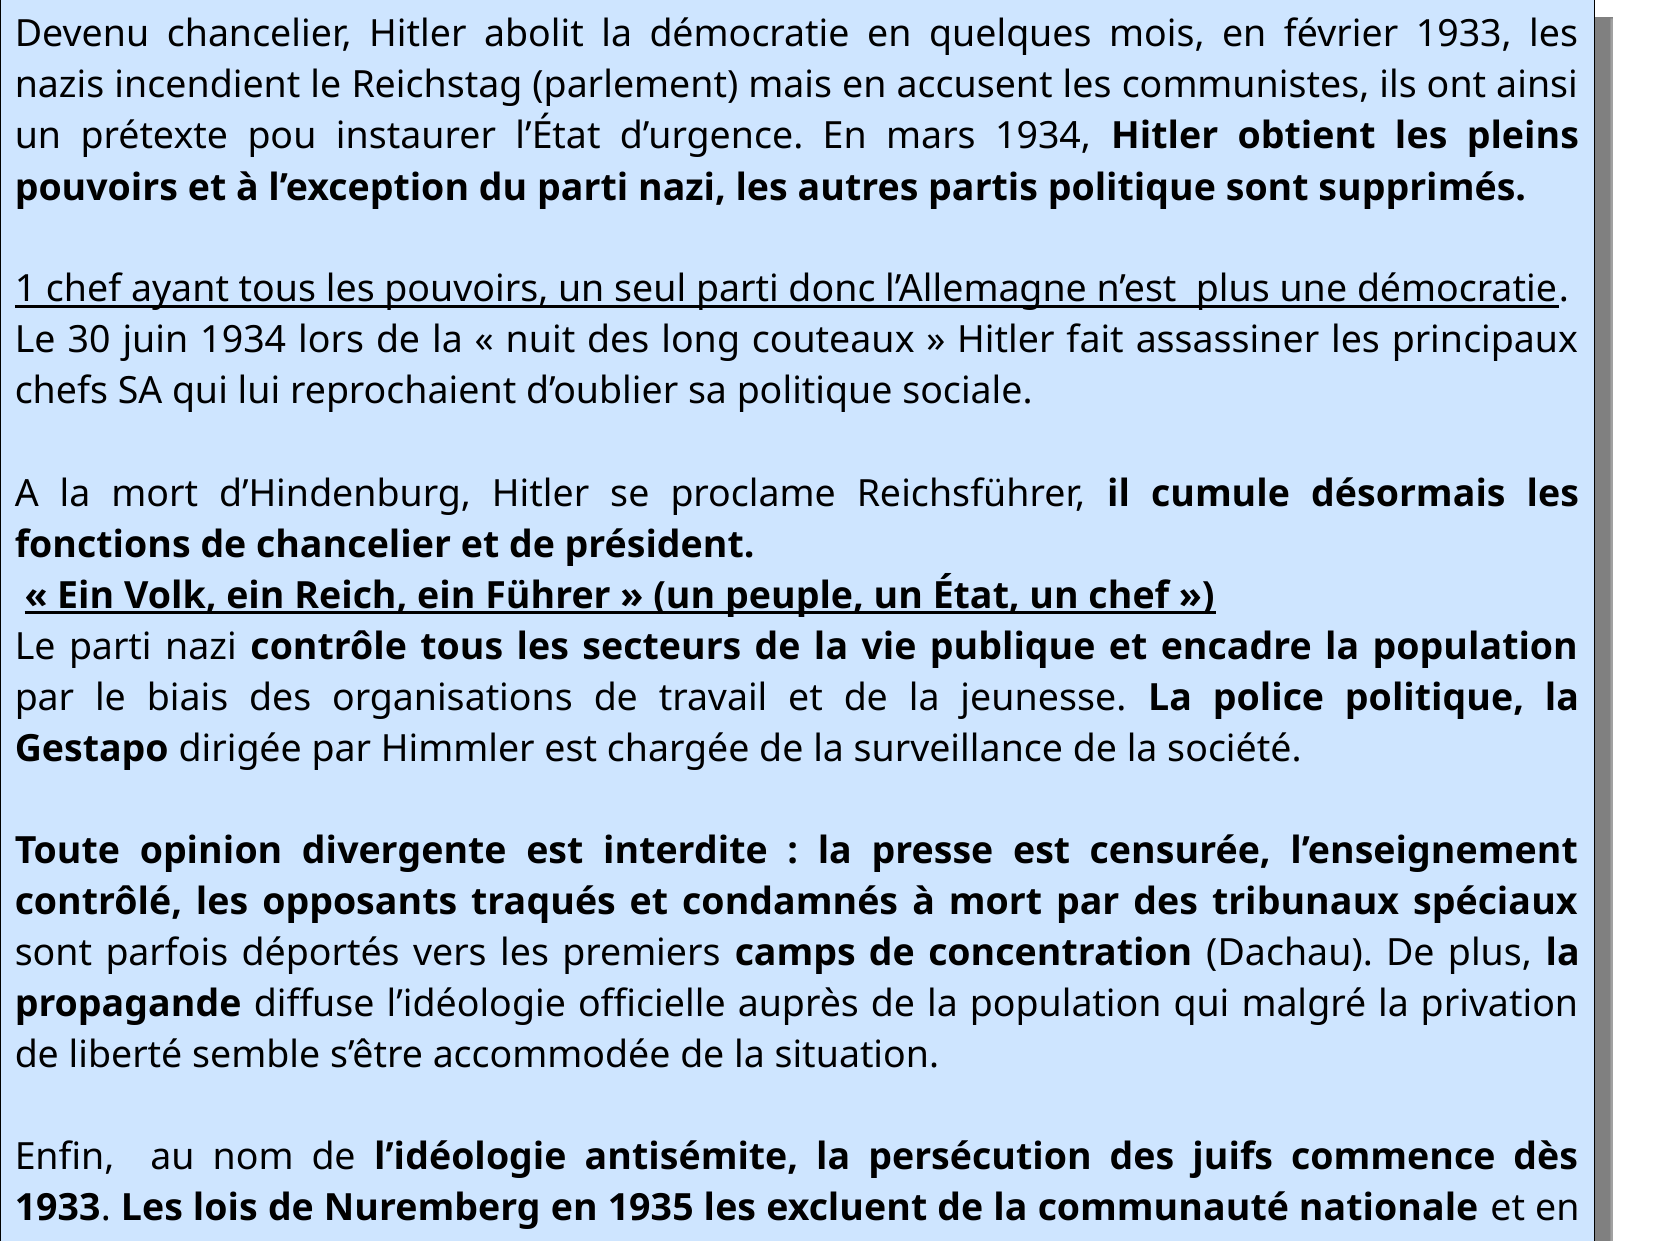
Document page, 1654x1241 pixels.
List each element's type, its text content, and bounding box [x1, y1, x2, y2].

text_box Devenu chancelier, Hitler abolit la démocratie en quelques mois, en février 1933, les nazis incendient le Reichstag (parlement) mais en accusent les communistes, ils ont ainsi un prétexte pou instaurer l’État d’urgence. En mars 1934, Hitler obtient les pleins pouvoirs et à l’exception du parti nazi, les autres partis politique sont supprimés. 1 chef ayant tous les pouvoirs, un seul parti donc l’Allemagne n’est plus une démocratie. Le 30 juin 1934 lors de la « nuit des long couteaux » Hitler fait assassiner les principaux chefs SA qui lui reprochaient d’oublier sa politique sociale. A la mort d’Hindenburg, Hitler se proclame Reichsführer, il cumule désormais les fonctions de chancelier et de président. « Ein Volk, ein Reich, ein Führer » (un peuple, un État, un chef ») Le parti nazi contrôle tous les secteurs de la vie publique et encadre la population par le biais des organisations de travail et de la jeunesse. La police politique, la Gestapo dirigée par Himmler est chargée de la surveillance de la société. Toute opinion divergente est interdite : la presse est censurée, l’enseignement contrôlé, les opposants traqués et condamnés à mort par des tribunaux spéciaux sont parfois déportés vers les premiers camps de concentration (Dachau). De plus, la propagande diffuse l’idéologie officielle auprès de la population qui malgré la privation de liberté semble s’être accommodée de la situation. Enfin, au nom de l’idéologie antisémite, la persécution des juifs commence dès 1933. Les lois de Nuremberg en 1935 les excluent de la communauté nationale et en novembre 1938 la « Nuit de cristal » marque le début des violences physiques. [0, 0, 1595, 1182]
